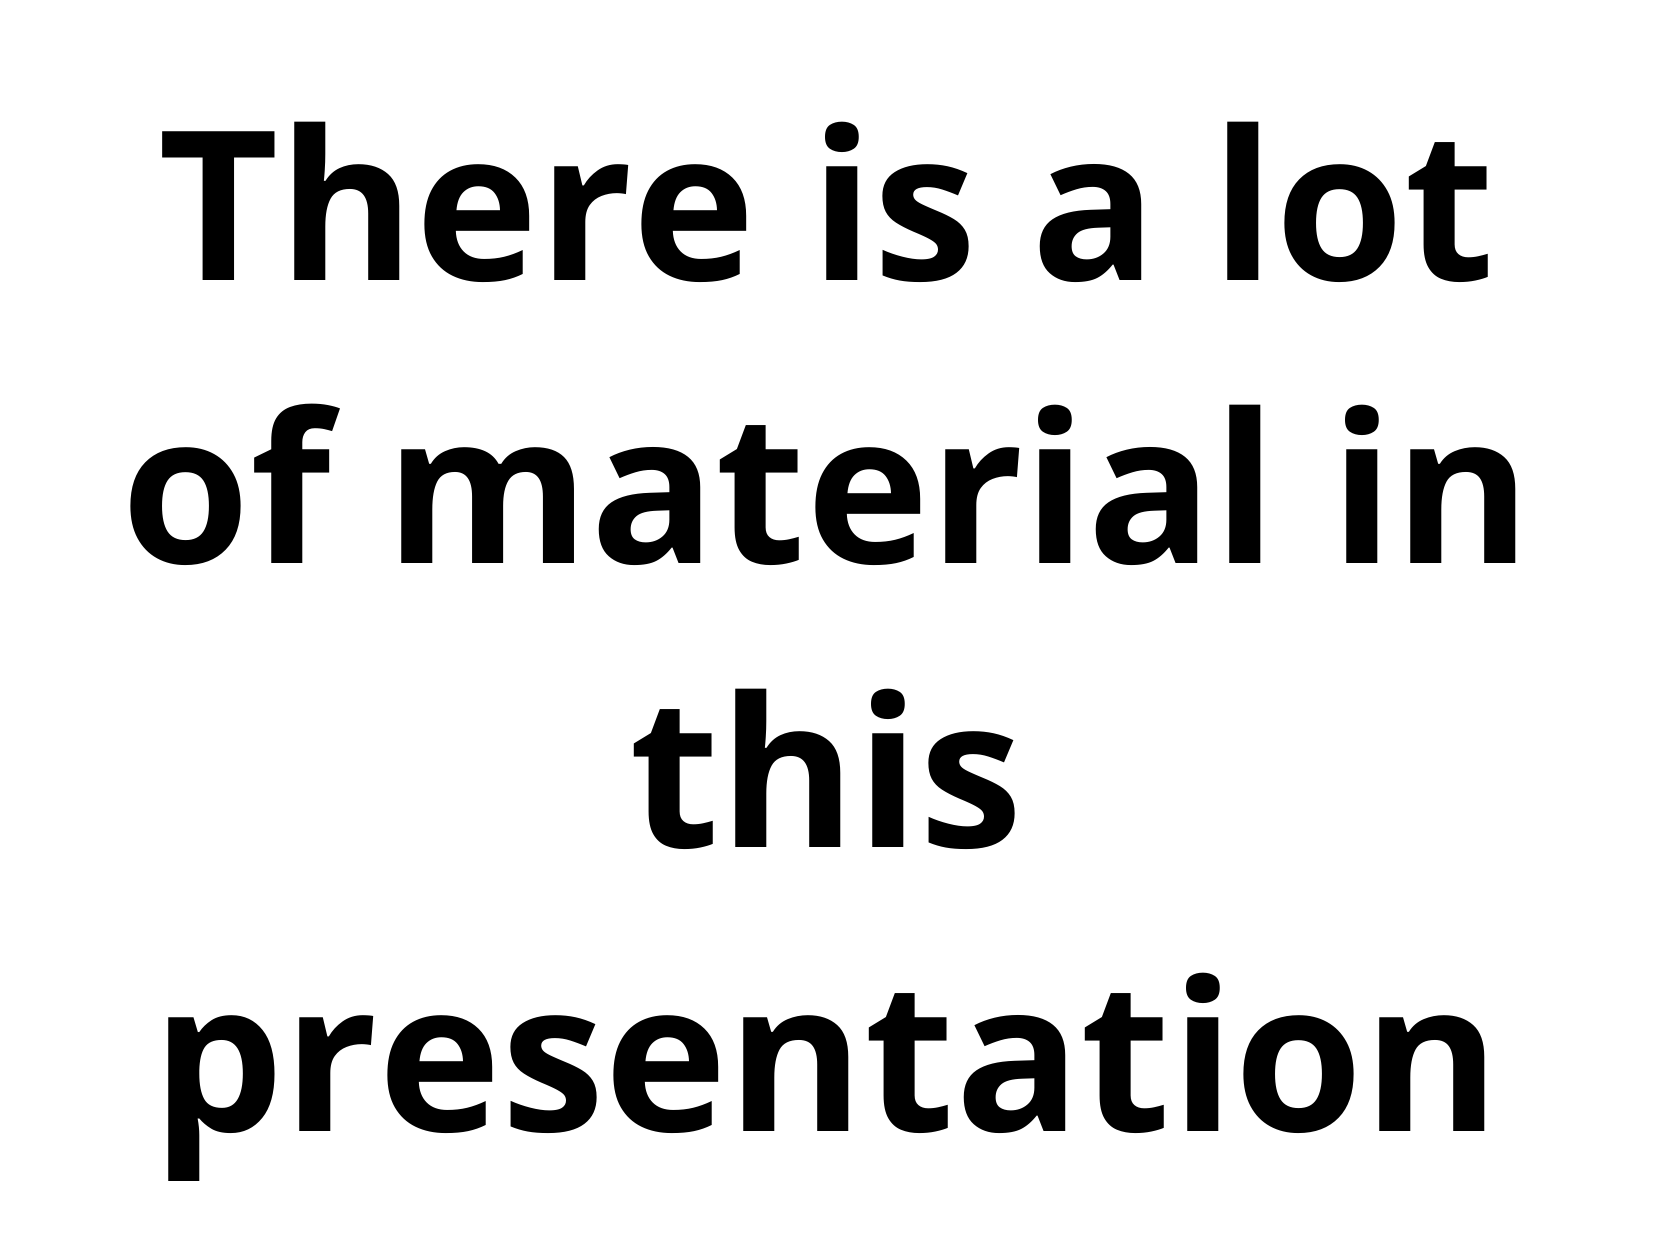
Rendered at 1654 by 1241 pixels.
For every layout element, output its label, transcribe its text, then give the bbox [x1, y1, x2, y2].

title There is a lot of material in this presentation [82, 49, 1571, 1201]
